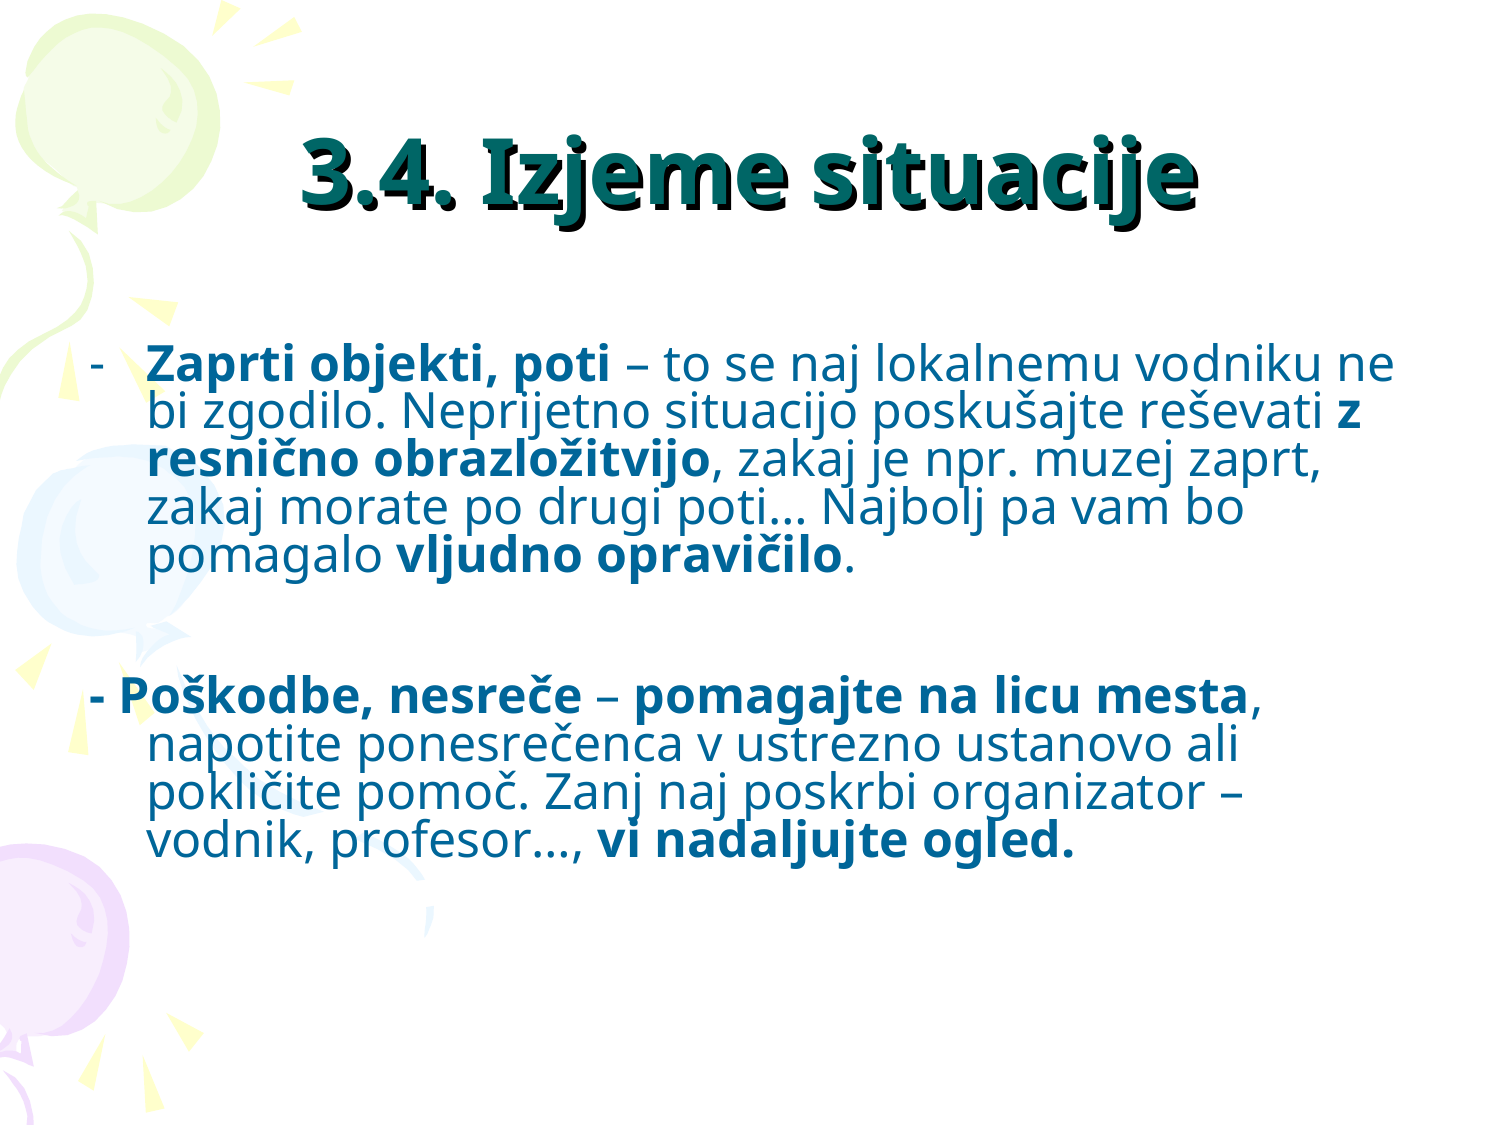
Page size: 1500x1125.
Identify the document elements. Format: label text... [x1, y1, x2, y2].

list Zaprti objekti, poti – to se naj lokalnemu vodniku ne bi zgodilo. Neprijetno situacijo poskušajte reševati z resnično obrazložitvijo, zakaj je npr. muzej zaprt, zakaj morate po drugi poti… Najbolj pa vam bo pomagalo vljudno opravičilo. - Poškodbe, nesreče – pomagajte na licu mesta, napotite ponesrečenca v ustrezno ustanovo ali pokličite pomoč. Zanj naj poskrbi organizator – vodnik, profesor…, vi nadaljujte ogled. [75, 262, 1426, 994]
title 3.4. Izjeme situacije [72, 16, 1426, 233]
